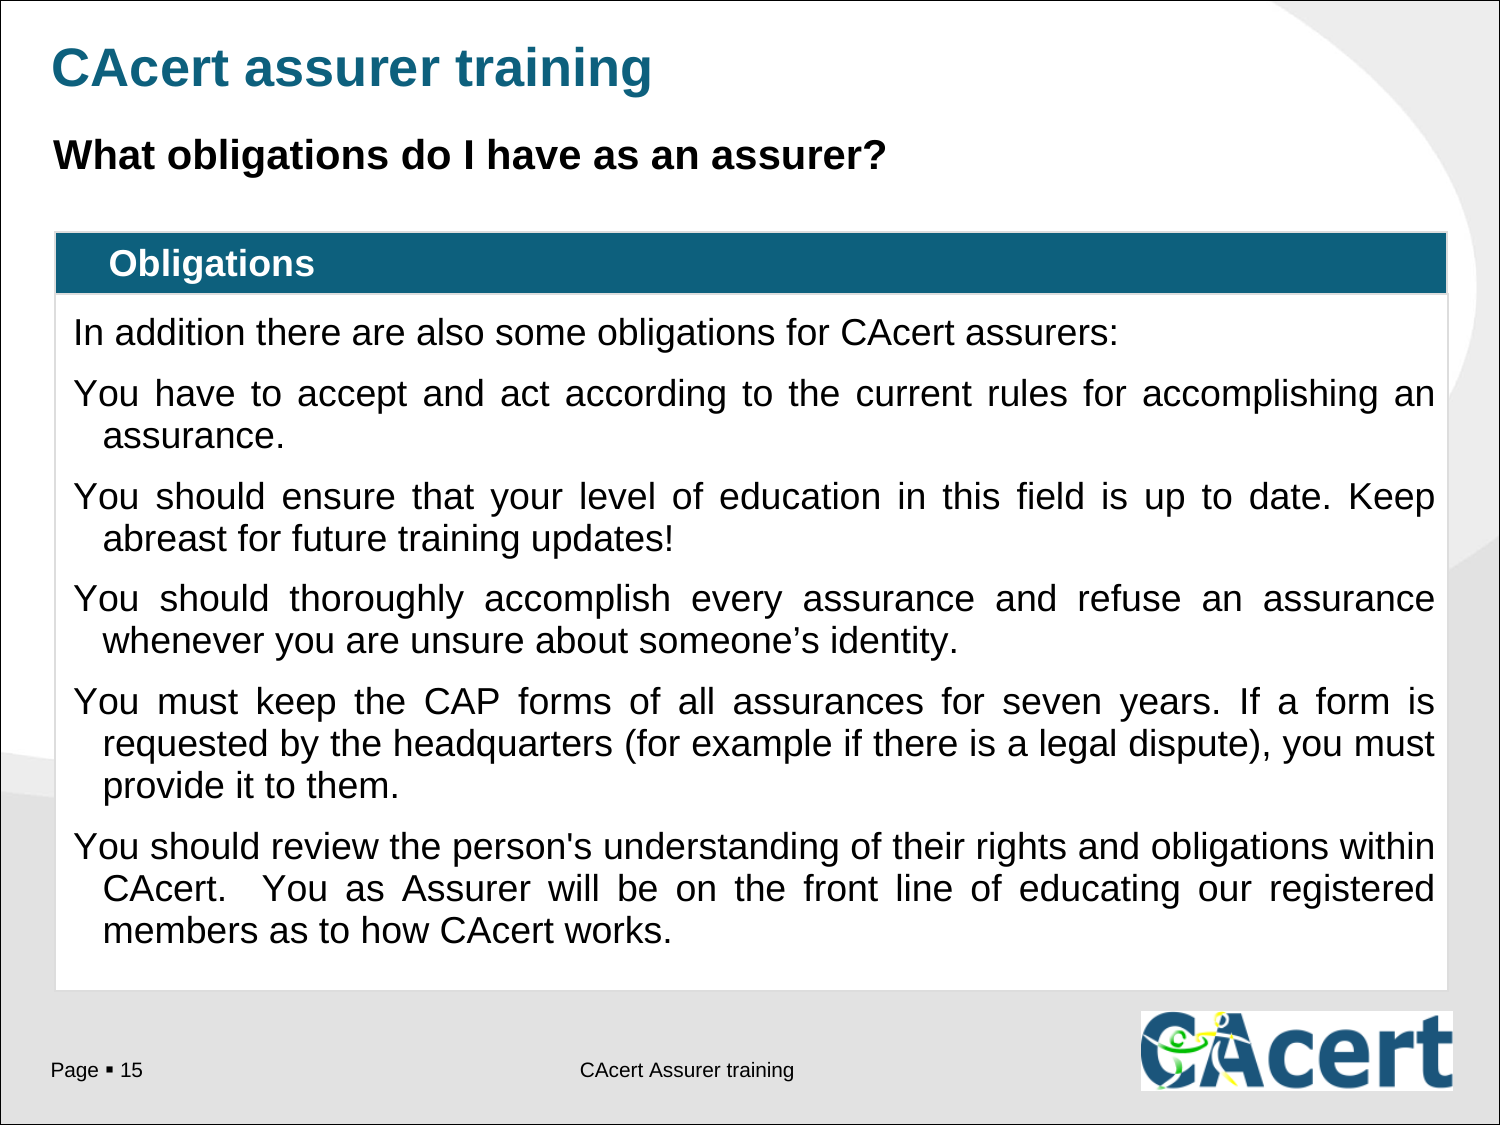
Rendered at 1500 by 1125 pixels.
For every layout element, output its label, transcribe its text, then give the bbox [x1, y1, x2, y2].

text_box In addition there are also some obligations for CAcert assurers: You have to accept and act according to the current rules for accomplishing an assurance. You should ensure that your level of education in this field is up to date. Keep abreast for future training updates! You should thoroughly accomplish every assurance and refuse an assurance whenever you are unsure about someone’s identity. You must keep the CAP forms of all assurances for seven years. If a form is requested by the headquarters (for example if there is a legal dispute), you must provide it to them. You should review the person's understanding of their rights and obligations within CAcert. You as Assurer will be on the front line of educating our registered members as to how CAcert works. [55, 294, 1448, 991]
text_box What obligations do I have as an assurer? [53, 125, 1448, 185]
text_box Obligations [55, 232, 1447, 294]
picture [1, 1, 1499, 1124]
title CAcert assurer training [51, 19, 1450, 118]
